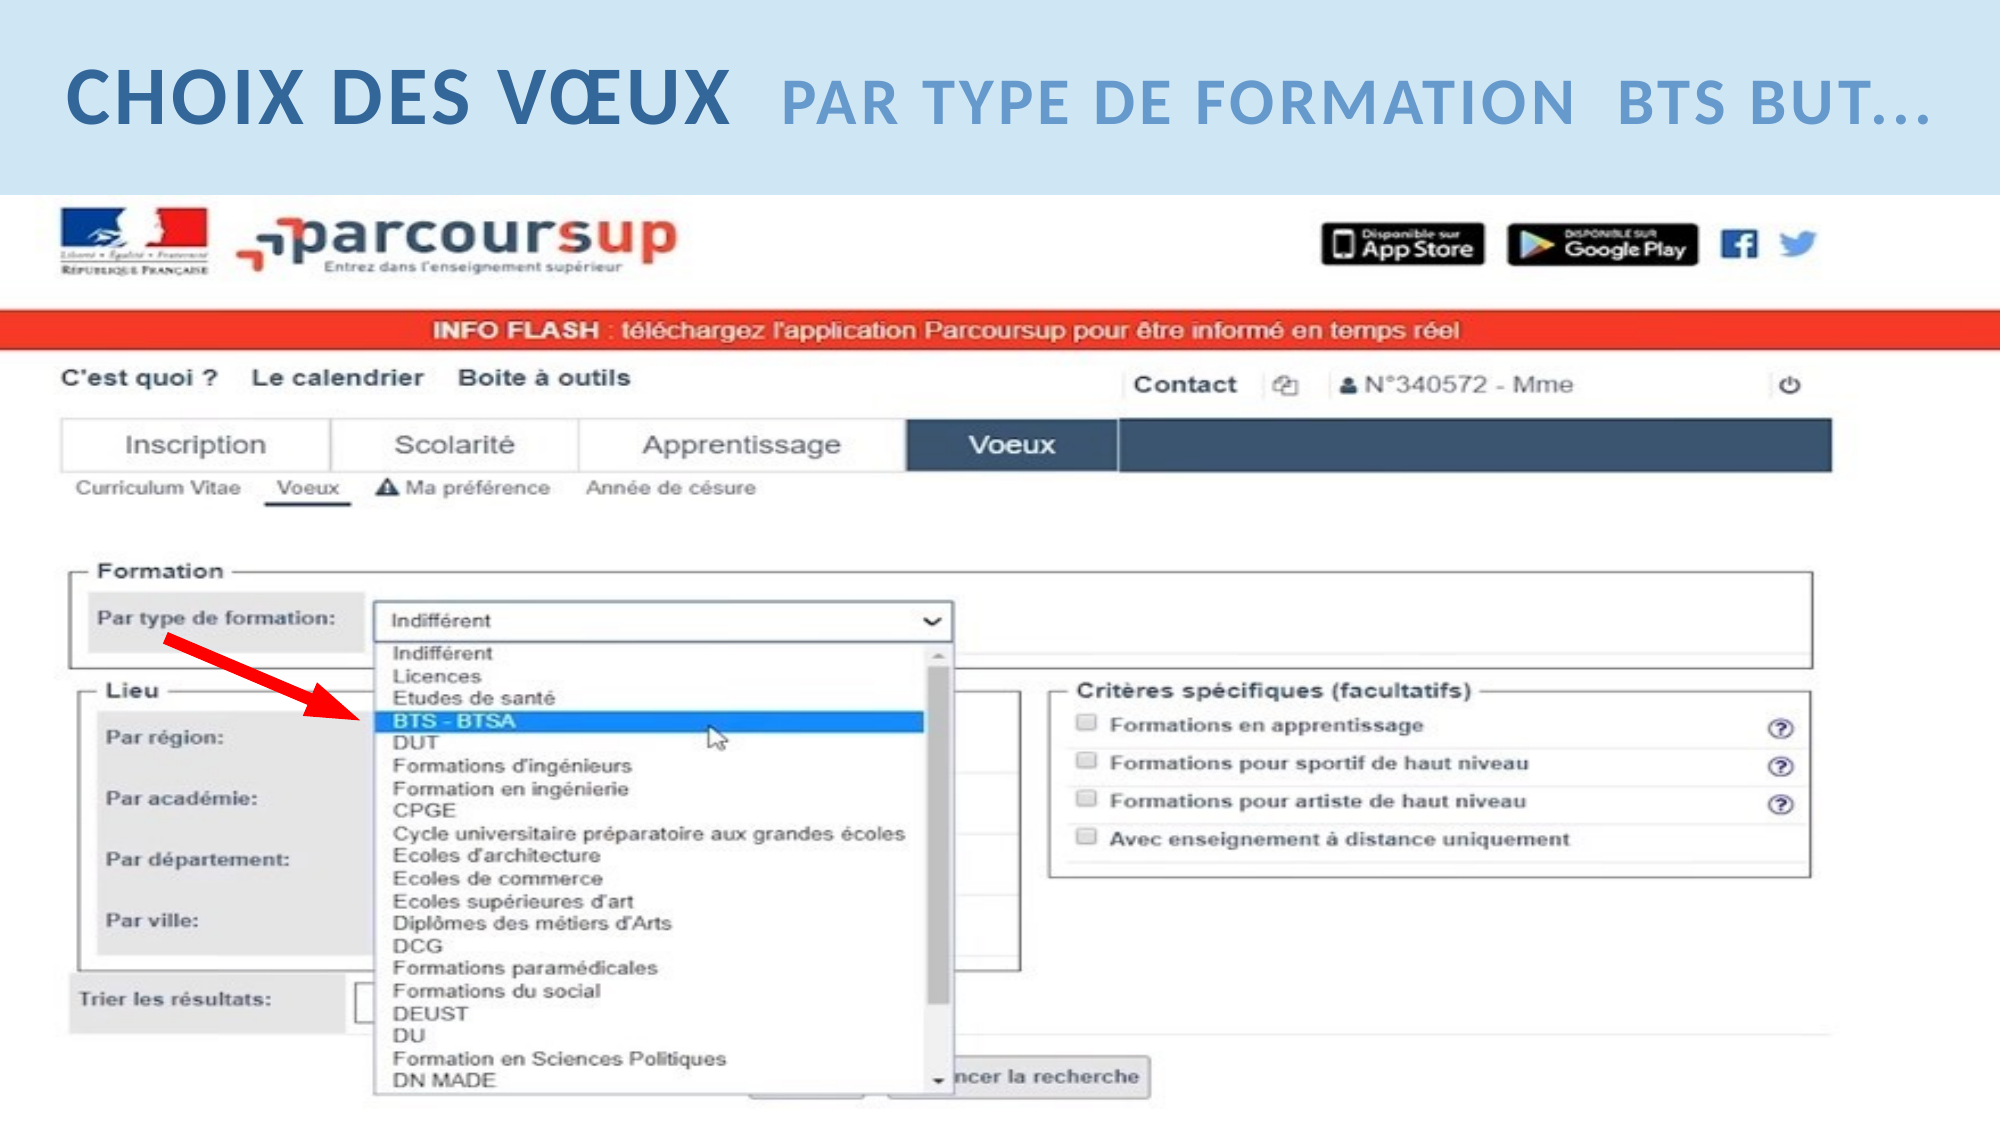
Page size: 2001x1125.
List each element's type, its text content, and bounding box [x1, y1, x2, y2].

picture [0, 195, 2000, 1125]
title CHOIX DES VŒUX PAR TYPE DE FORMATION BTS BUT... [0, 0, 2000, 195]
